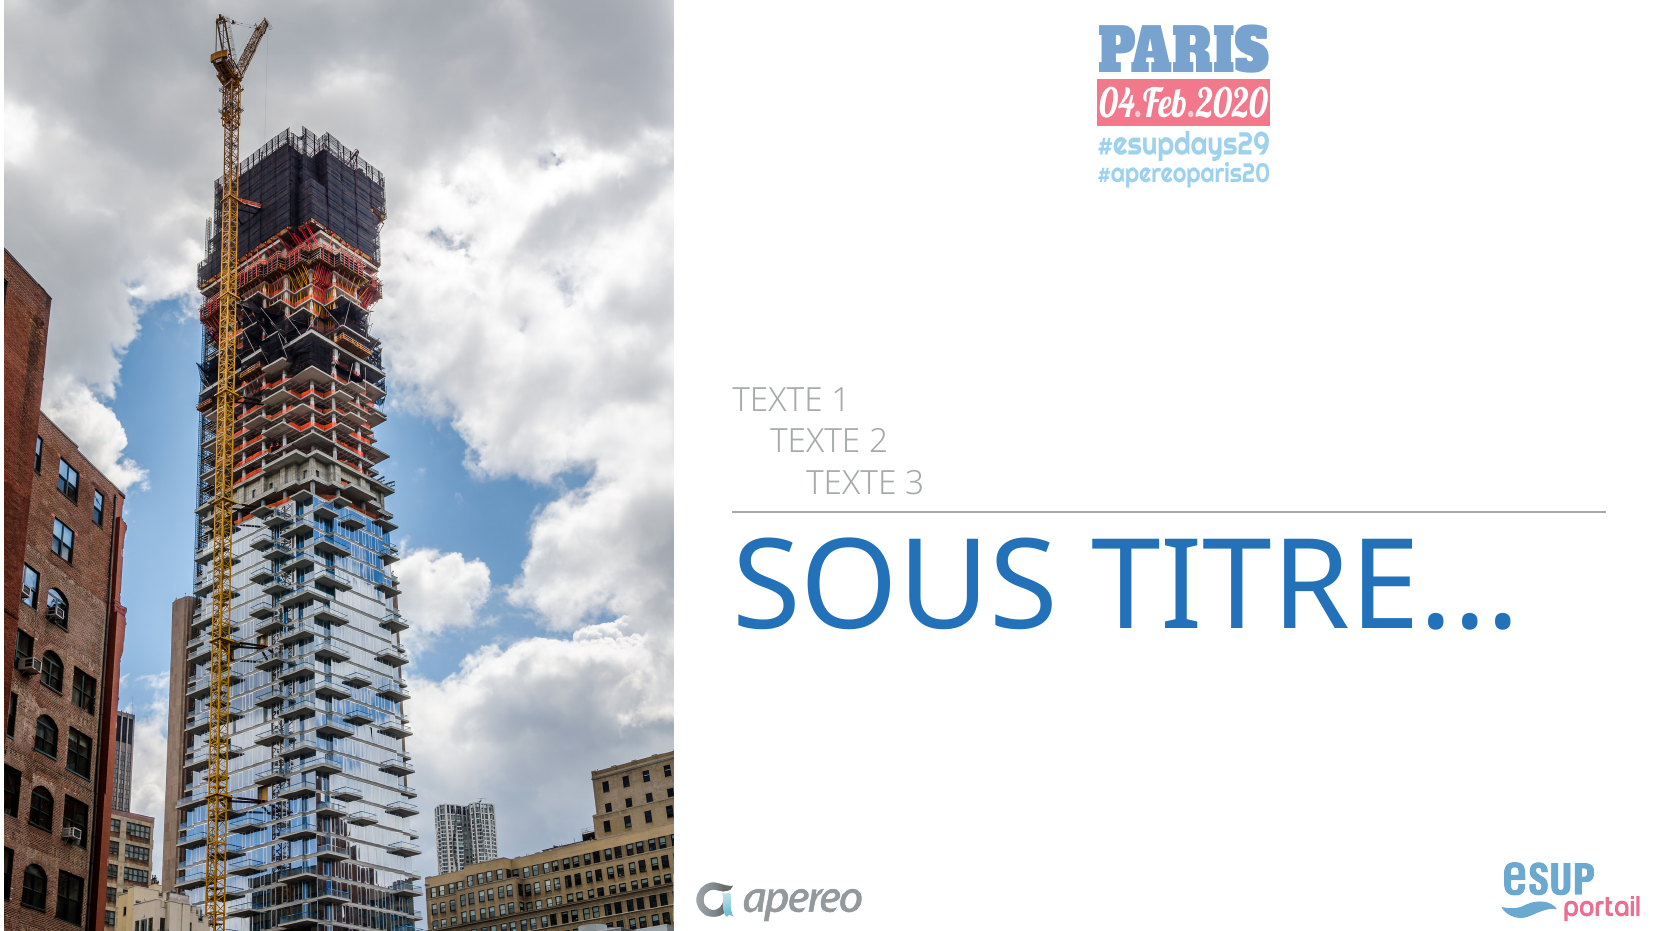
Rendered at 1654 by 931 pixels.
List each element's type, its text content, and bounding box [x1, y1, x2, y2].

text_box SOUS TITRE... [732, 494, 1619, 814]
text_box [1440, 820, 1642, 922]
text_box [673, 874, 875, 922]
text_box <number> [0, 868, 4, 924]
picture [4, 0, 674, 931]
text_box [1054, 11, 1308, 198]
text_box TEXTE 1 TEXTE 2 TEXTE 3 [732, 256, 1607, 505]
